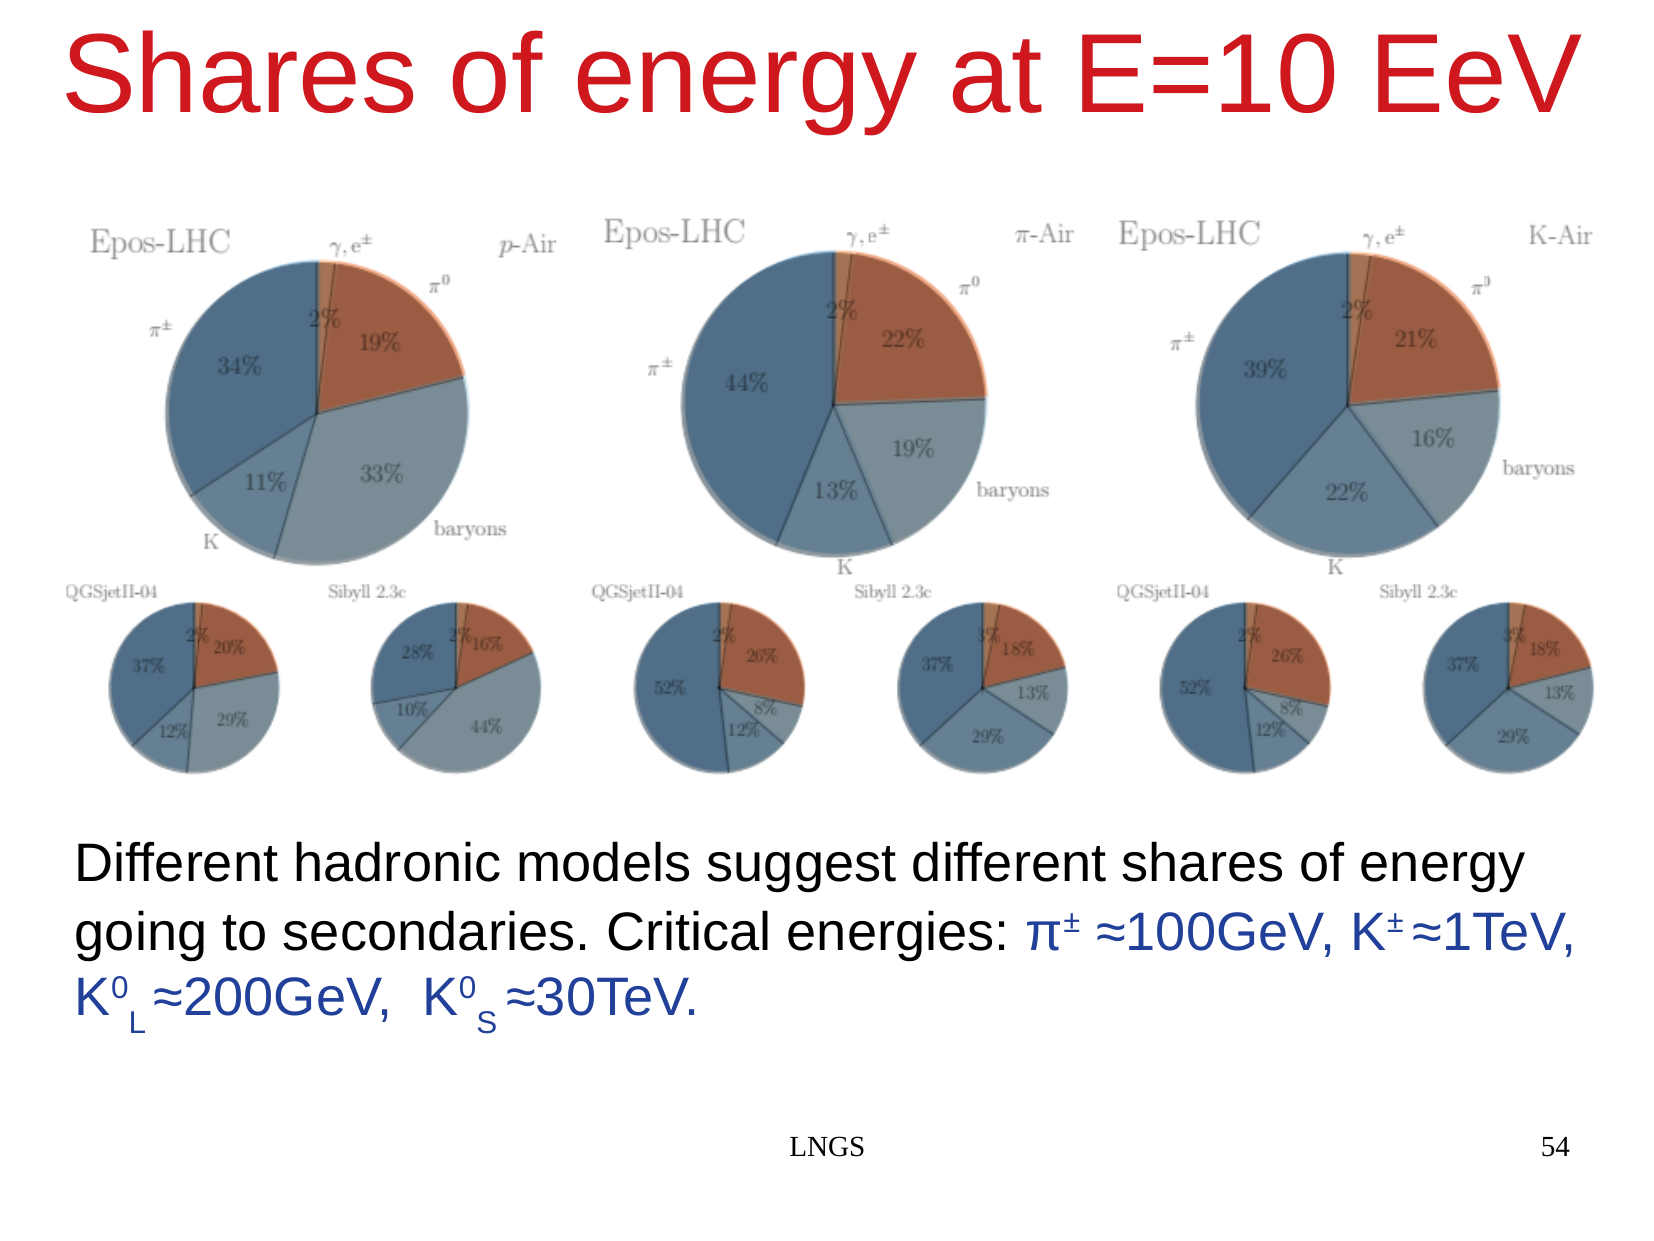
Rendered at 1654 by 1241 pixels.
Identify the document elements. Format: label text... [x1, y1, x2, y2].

text_box Different hadronic models suggest different shares of energy going to secondaries. Critical energies: π± ≈100GeV, K± ≈1TeV, K0L ≈200GeV, K0S ≈30TeV. [60, 825, 1621, 1111]
picture [60, 209, 1636, 781]
title Shares of energy at E=10 EeV [27, 1, 1651, 139]
